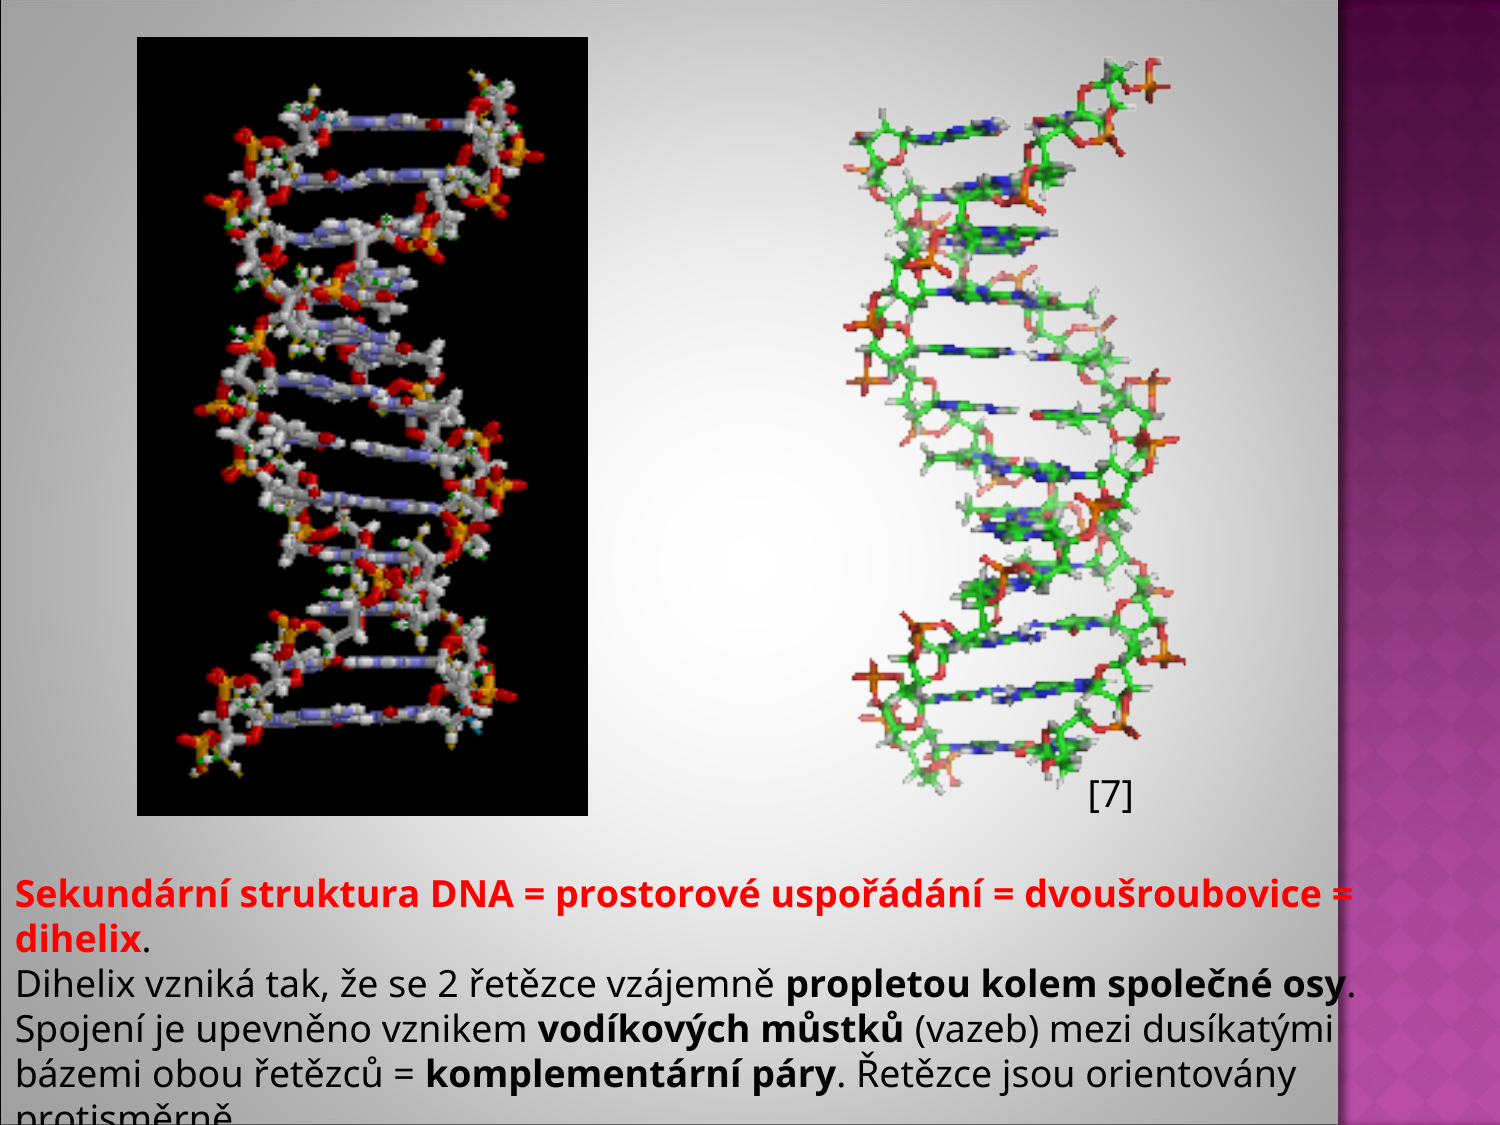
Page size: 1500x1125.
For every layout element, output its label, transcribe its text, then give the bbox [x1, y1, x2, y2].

picture [0, 0, 1500, 1125]
text_box [6] [7] [142, 762, 1152, 823]
text_box Sekundární struktura DNA = prostorové uspořádání = dvoušroubovice = dihelix. Dihelix vzniká tak, že se 2 řetězce vzájemně propletou kolem společné osy. Spojení je upevněno vznikem vodíkových můstků (vazeb) mezi dusíkatými bázemi obou řetězců = komplementární páry. Řetězce jsou orientovány protisměrně a dvoušroubovice je pravotočivá. [0, 862, 1463, 1125]
